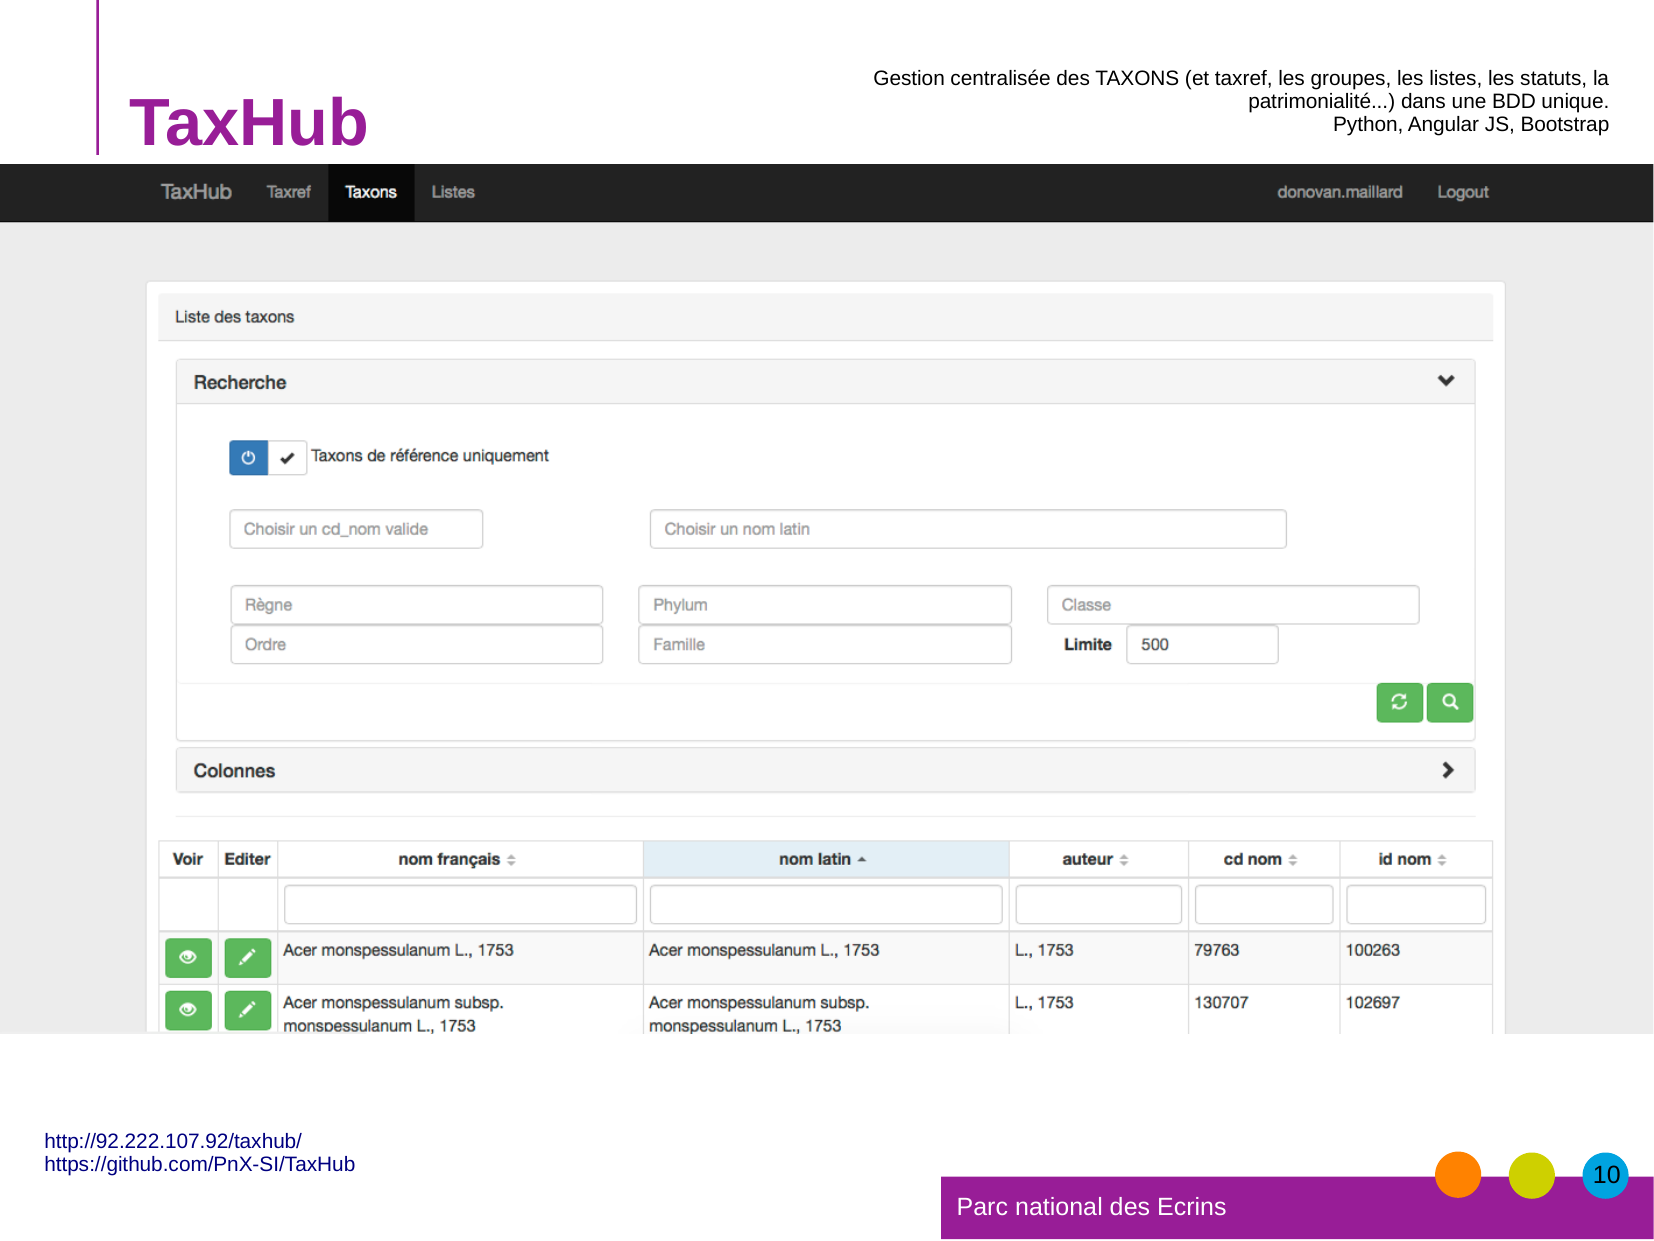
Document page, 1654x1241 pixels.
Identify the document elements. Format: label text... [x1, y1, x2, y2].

text_box Gestion centralisée des TAXONS (et taxref, les groupes, les listes, les statuts, la patrimonialité...) dans une BDD unique. Python, Angular JS, Bootstrap [797, 59, 1625, 161]
title TaxHub [129, 11, 1619, 160]
text_box http://92.222.107.92/taxhub/ https://github.com/PnX-SI/TaxHub [29, 1122, 414, 1211]
picture [0, 164, 1654, 1034]
